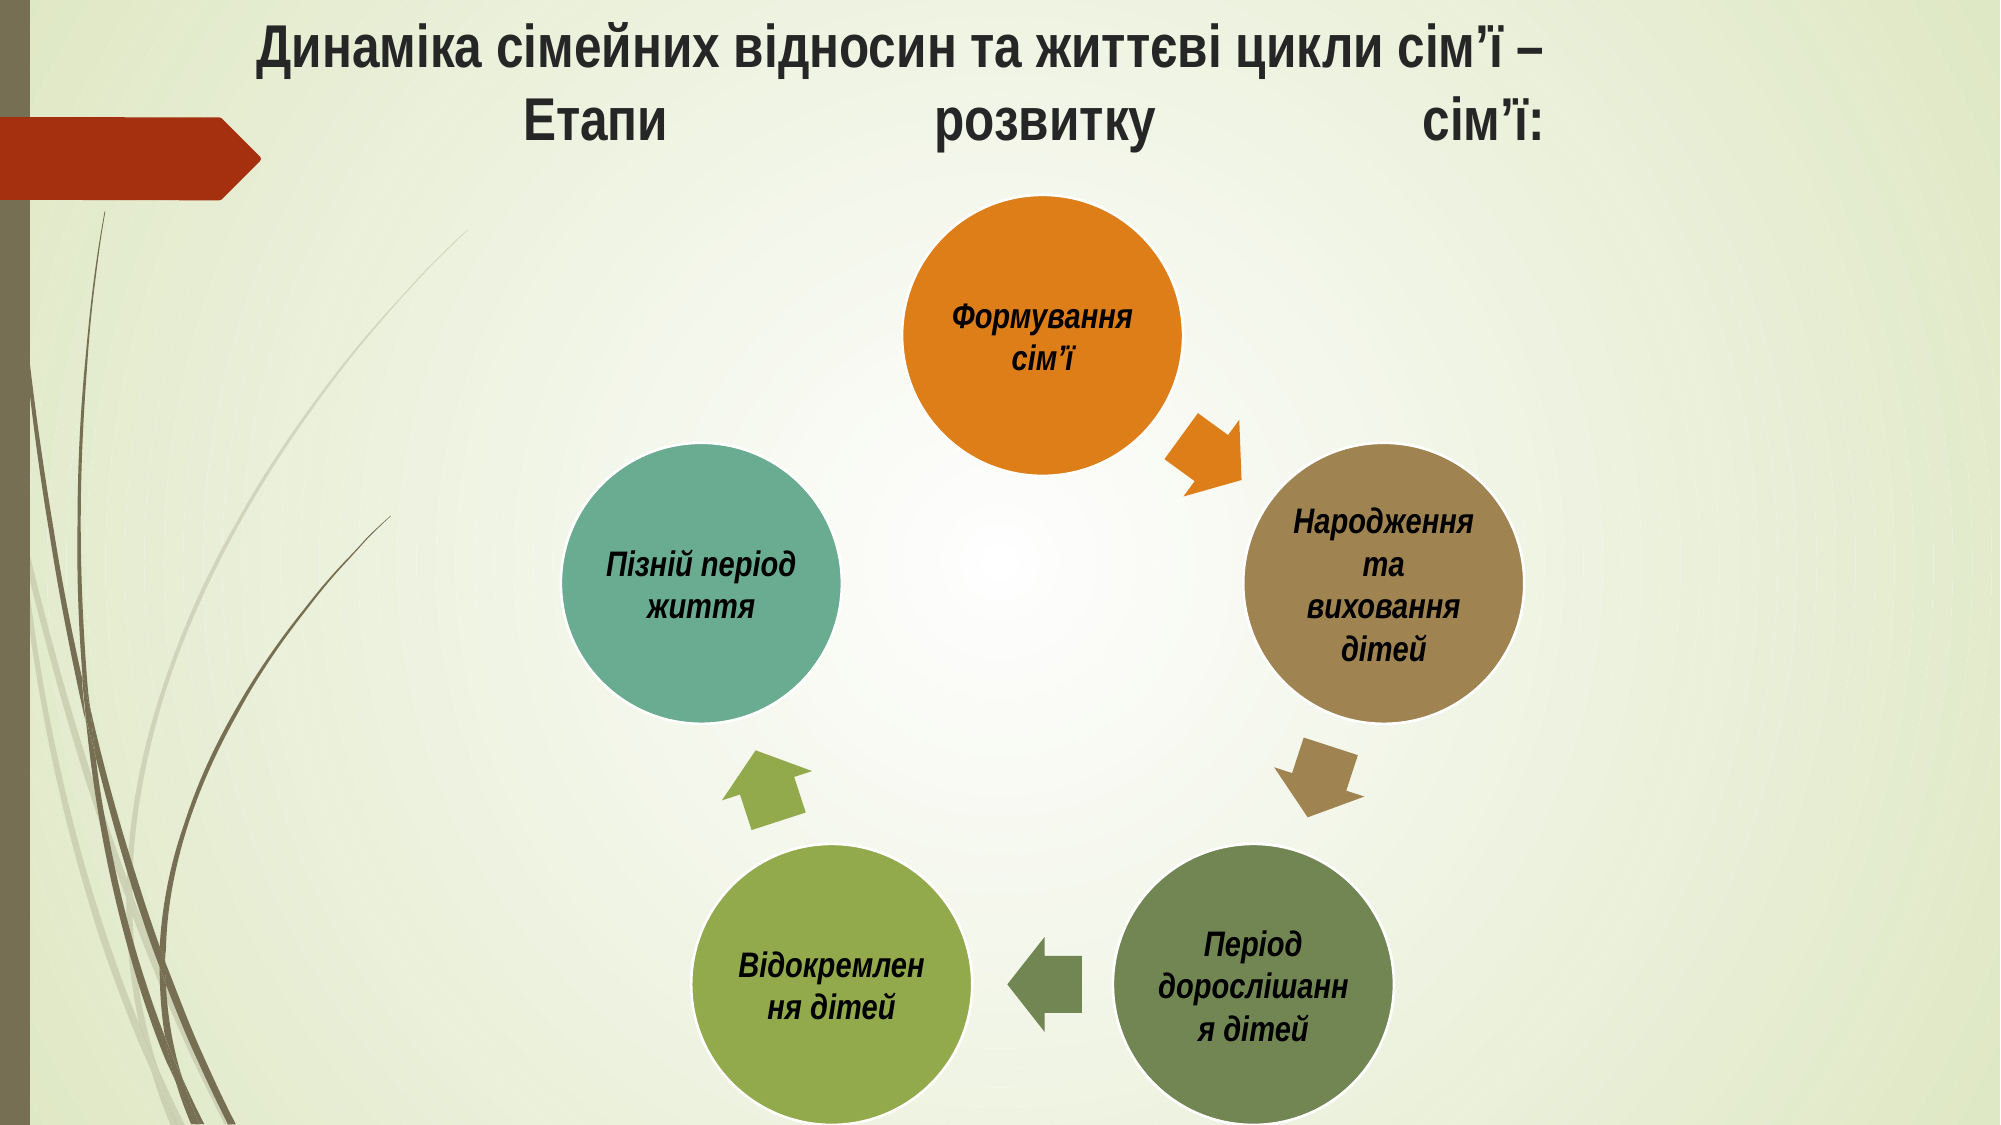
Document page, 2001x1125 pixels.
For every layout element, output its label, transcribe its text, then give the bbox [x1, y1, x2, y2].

title Динаміка сімейних відносин та життєві цикли сім’ї – Етапи розвитку сім’ї: [241, 0, 1977, 242]
text_box Народження та виховання дітей [1243, 442, 1525, 724]
text_box [1007, 936, 1082, 1032]
text_box [1164, 413, 1242, 497]
text_box Формування сім’ї [902, 194, 1184, 476]
text_box [1274, 737, 1365, 818]
text_box [721, 750, 813, 831]
text_box Період дорослішання дітей [1112, 843, 1394, 1125]
text_box Відокремлення дітей [691, 843, 973, 1125]
text_box Пізній період життя [560, 442, 842, 724]
